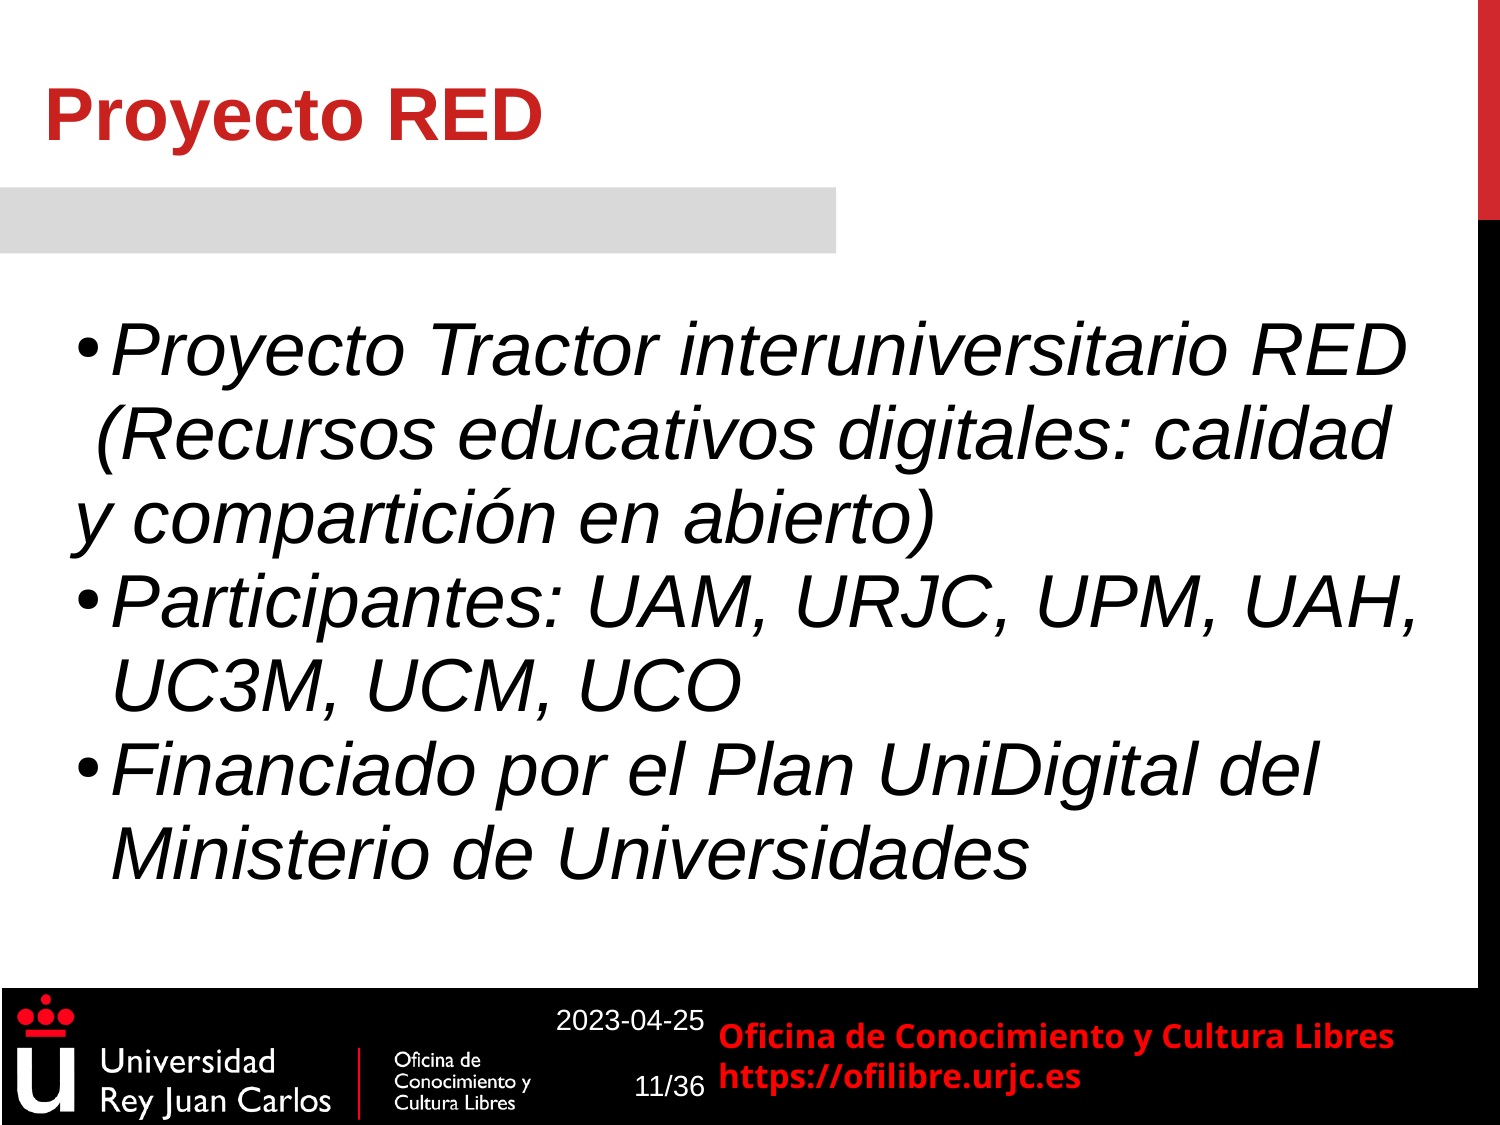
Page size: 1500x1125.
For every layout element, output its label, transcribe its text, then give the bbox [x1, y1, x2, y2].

text_box Proyecto RED [30, 64, 1306, 248]
picture [17, 994, 531, 1120]
text_box Proyecto Tractor interuniversitario RED (Recursos educativos digitales: calidad y compartición en abierto) Participantes: UAM, URJC, UPM, UAH, UC3M, UCM, UCO Financiado por el Plan UniDigital del Ministerio de Universidades [60, 299, 1456, 903]
title [75, 7, 1425, 196]
